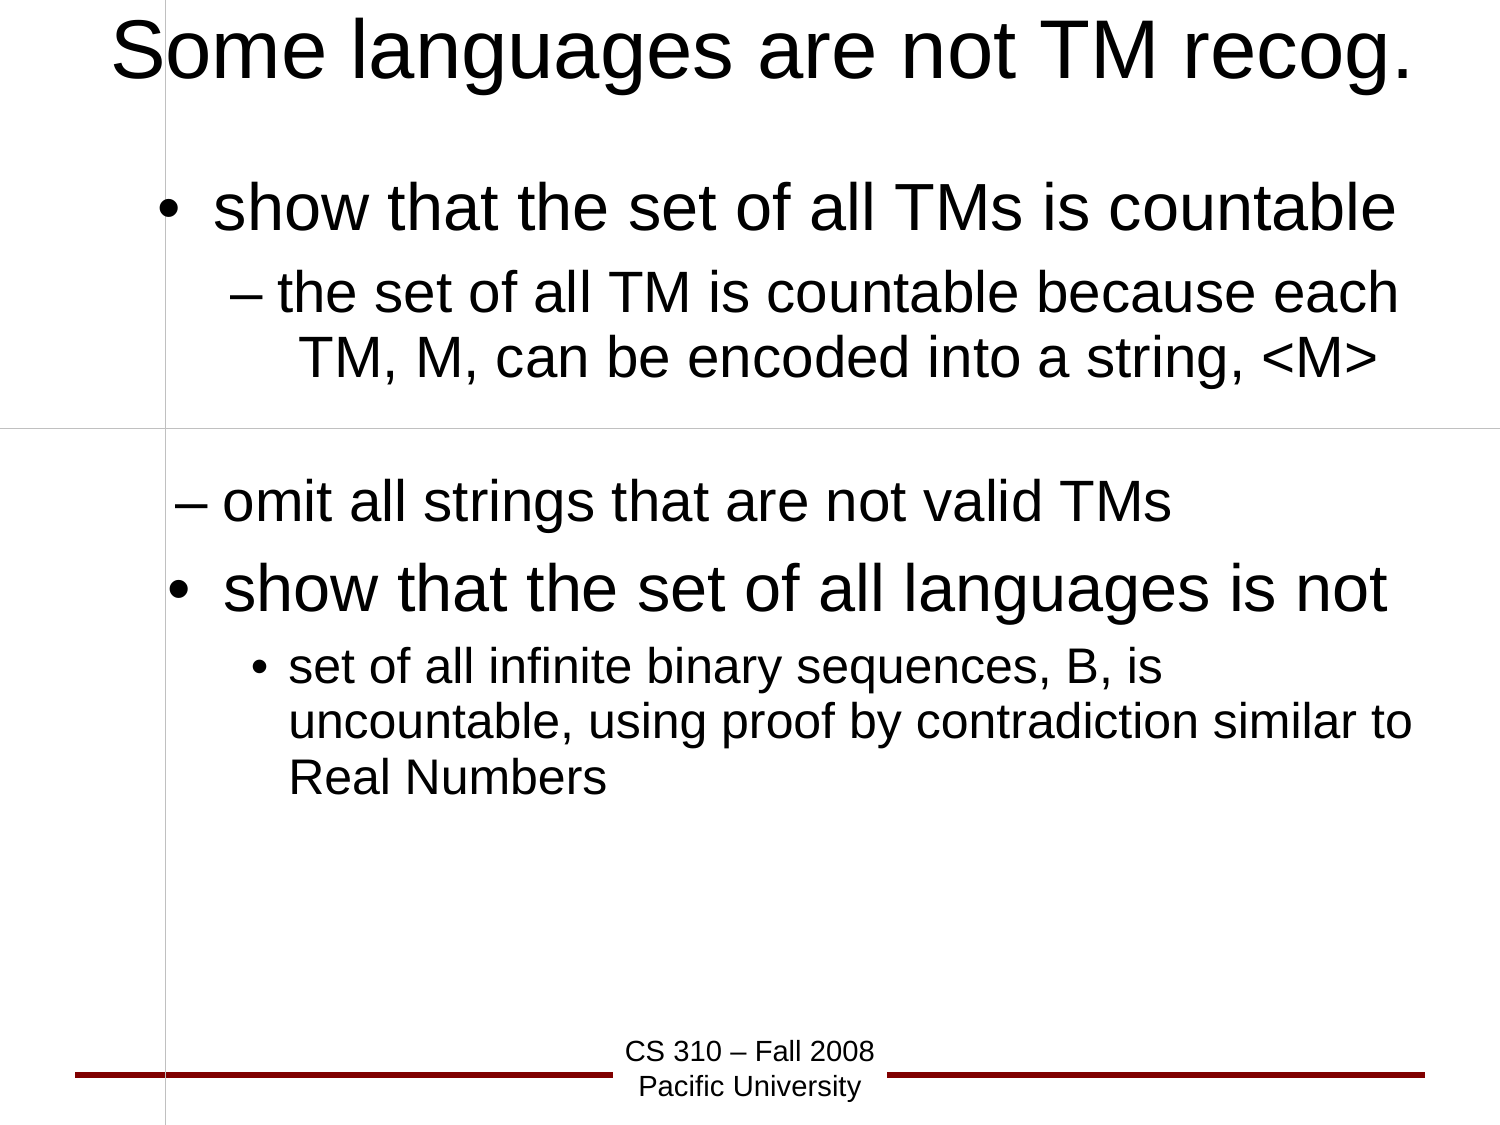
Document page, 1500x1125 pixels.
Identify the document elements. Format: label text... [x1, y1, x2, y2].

title Some languages are not TM recog. [50, 0, 1476, 105]
list show that the set of all TMs is countable the set of all TM is countable because each TM, M, can be encoded into a string, <M> omit all strings that are not valid TMs show that the set of all languages is not set of all infinite binary sequences, B, is uncountable, using proof by contradiction similar to Real Numbers [86, 162, 1471, 1000]
